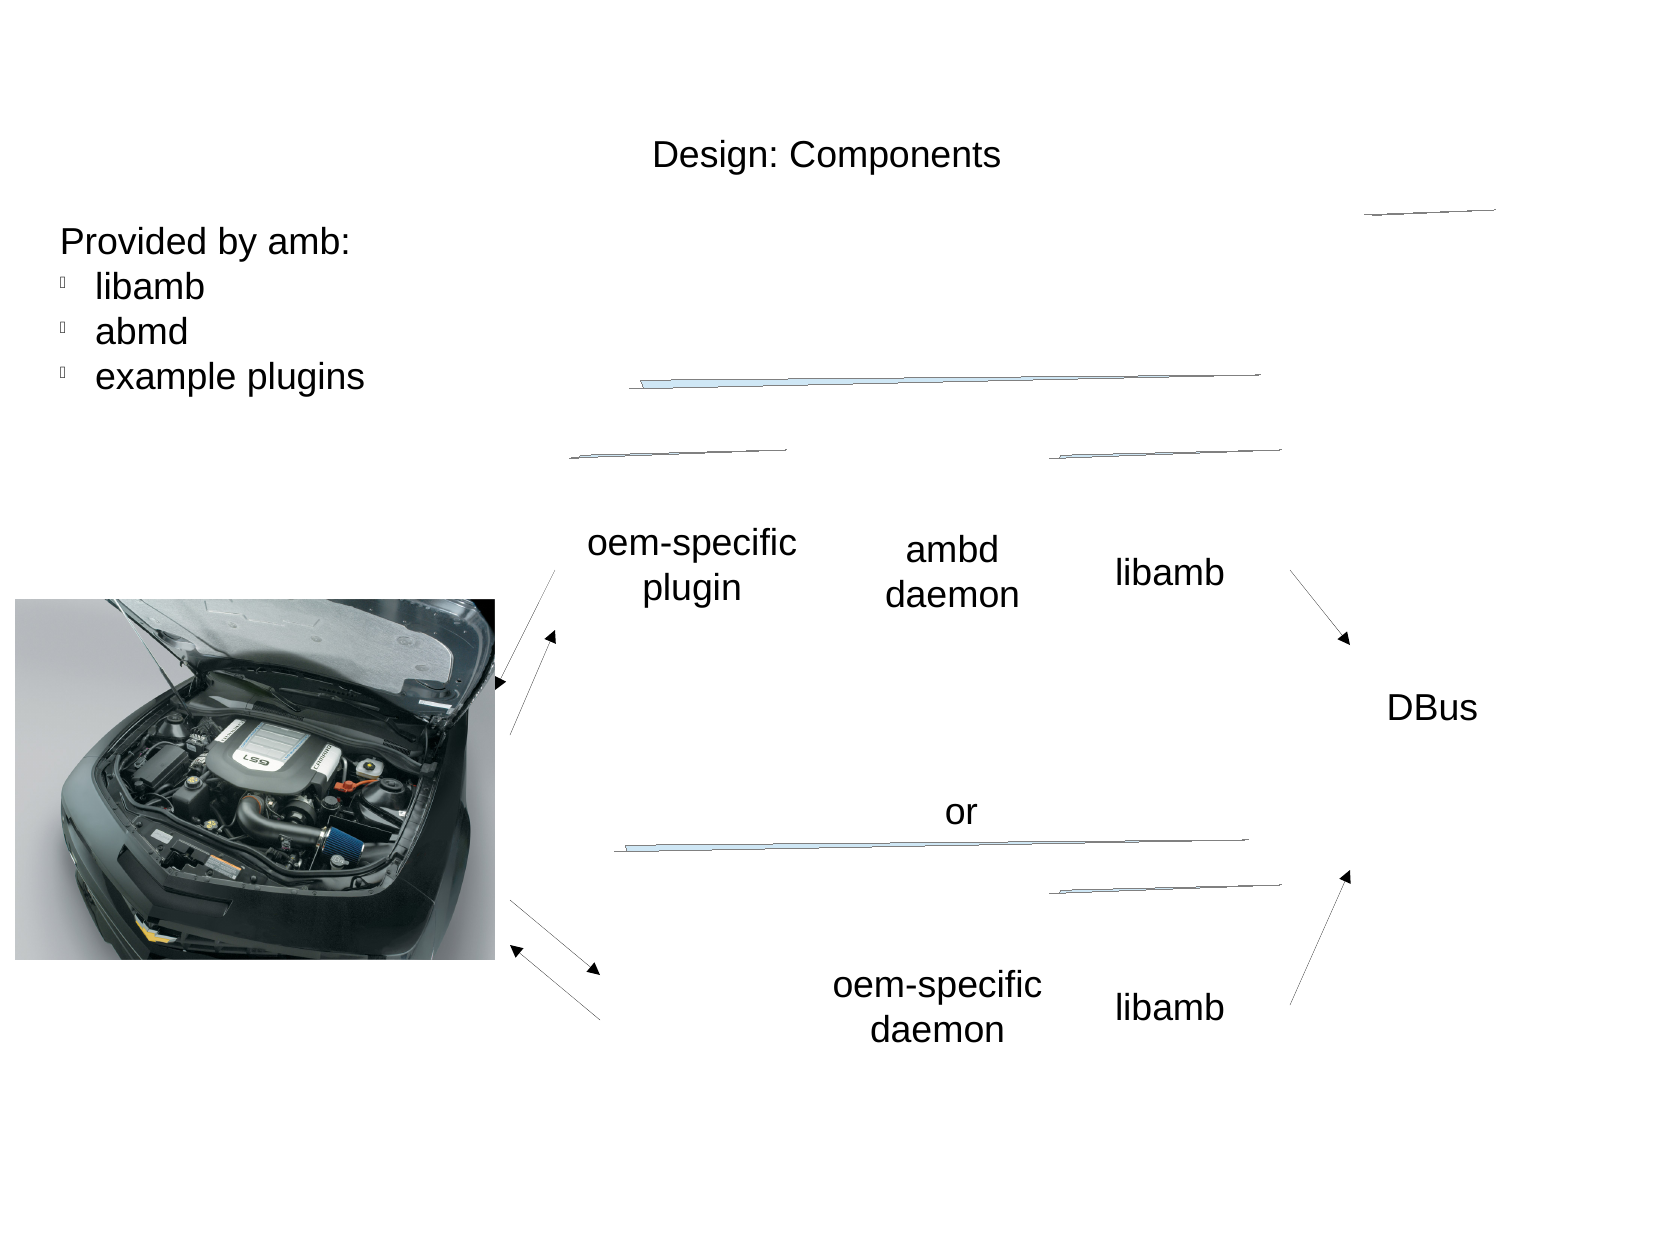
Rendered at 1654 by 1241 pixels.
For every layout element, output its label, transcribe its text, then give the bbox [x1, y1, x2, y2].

text_box Design: Components [82, 49, 1571, 257]
text_box or [929, 779, 1005, 837]
text_box oem-specific plugin [569, 449, 787, 459]
picture [15, 599, 495, 960]
text_box Provided by amb: libamb abmd example plugins [44, 210, 495, 393]
text_box oem-specific daemon [614, 839, 1249, 852]
text_box ambd daemon [629, 374, 1261, 389]
text_box libamb [1049, 884, 1282, 894]
text_box libamb [1049, 449, 1282, 459]
